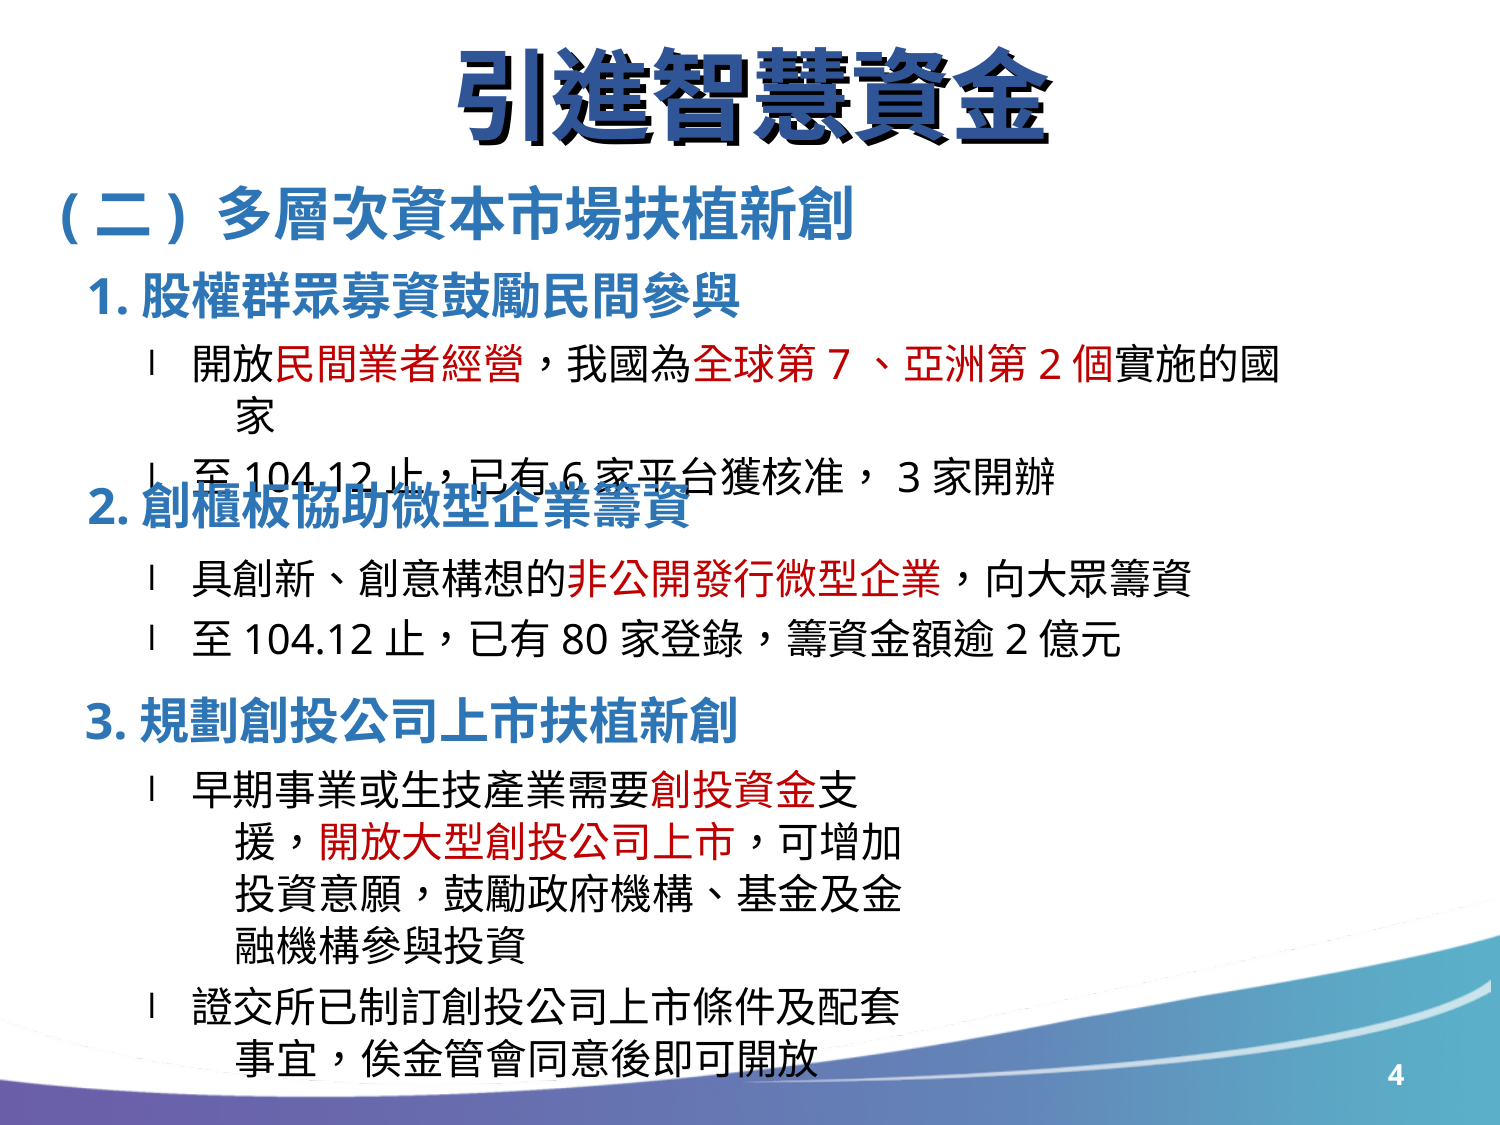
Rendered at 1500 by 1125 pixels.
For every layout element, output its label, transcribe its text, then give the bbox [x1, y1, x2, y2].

text_box 早期事業或生技產業需要創投資金支援，開放大型創投公司上市，可增加投資意願，鼓勵政府機構、基金及金融機構參與投資 證交所已制訂創投公司上市條件及配套事宜，俟金管會同意後即可開放 [132, 758, 919, 1094]
text_box 2.創櫃板協助微型企業籌資 [72, 467, 1205, 544]
text_box 引進智慧資金 [103, 32, 1398, 168]
text_box 3 [1372, 1046, 1481, 1107]
text_box 開放民間業者經營，我國為全球第7、亞洲第2個實施的國家 至104.12止，已有6家平台獲核准，3家開辦 [132, 328, 1319, 457]
text_box (二) 多層次資本市場扶植新創 [45, 169, 1190, 256]
text_box 3.規劃創投公司上市扶植新創 [69, 681, 1202, 758]
text_box 1.股權群眾募資鼓勵民間參與 [71, 256, 1204, 333]
list 具創新、創意構想的非公開發行微型企業，向大眾籌資 至104.12止，已有80家登錄，籌資金額逾2億元 [132, 543, 1346, 686]
